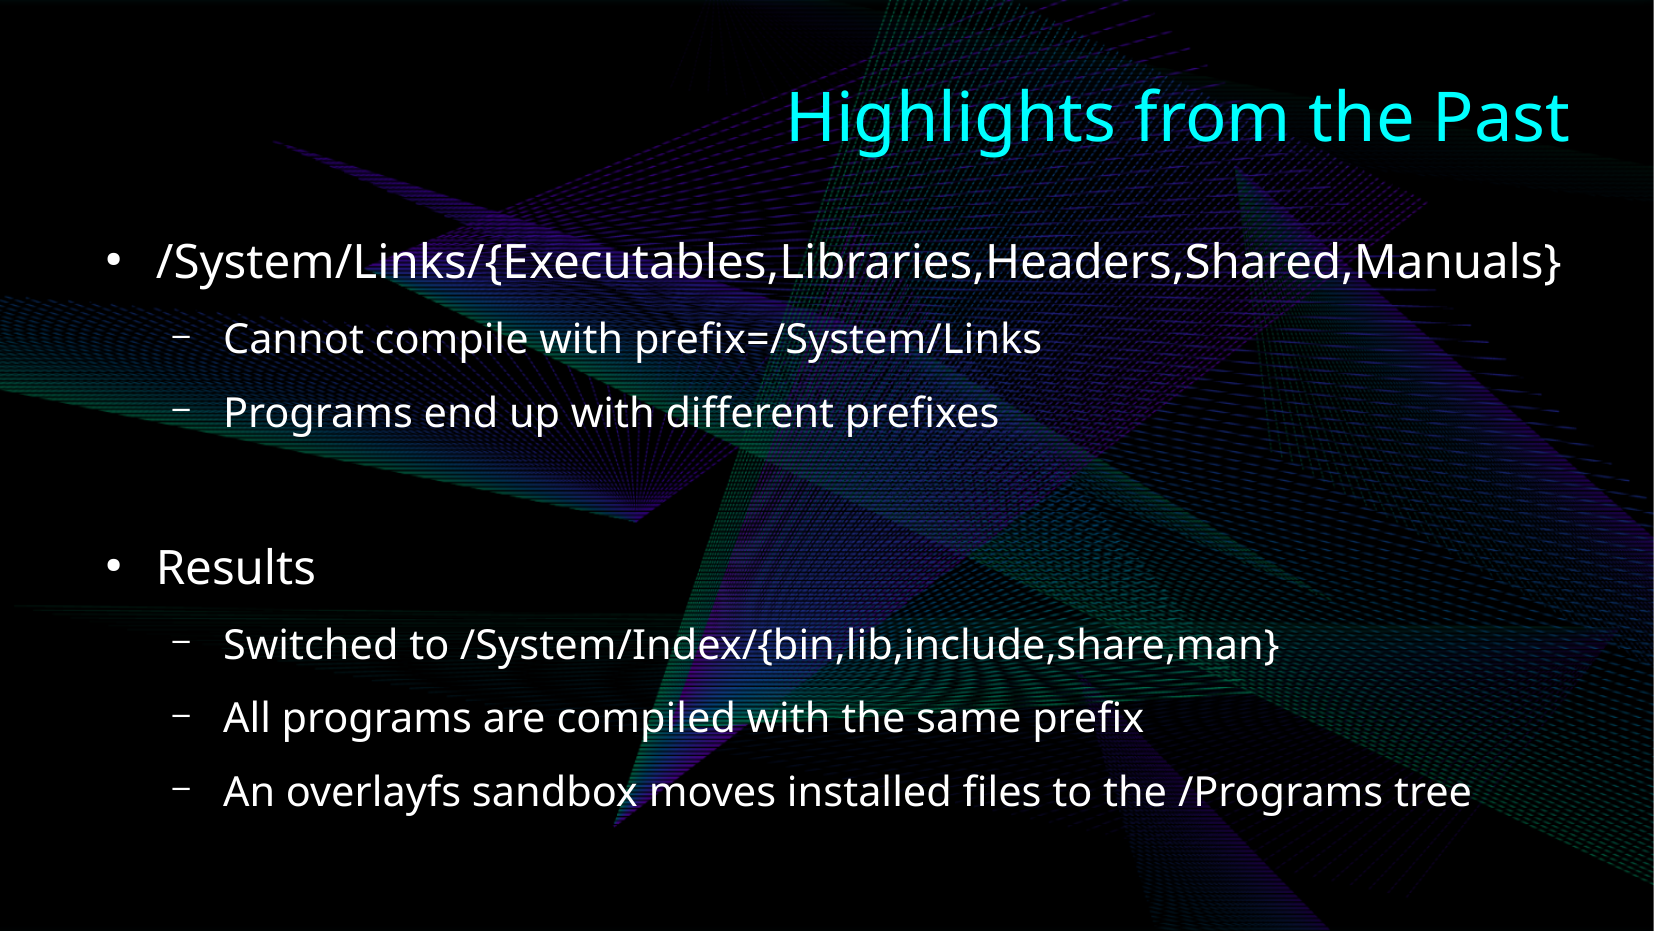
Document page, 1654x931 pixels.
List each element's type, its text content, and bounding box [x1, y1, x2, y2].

list /System/Links/{Executables,Libraries,Headers,Shared,Manuals} Cannot compile with prefix=/System/Links Programs end up with different prefixes Results Switched to /System/Index/{bin,lib,include,share,man} All programs are compiled with the same prefix An overlayfs sandbox moves installed files to the /Programs tree [88, 228, 1566, 852]
title Highlights from the Past [82, 37, 1571, 193]
picture [0, 0, 1654, 931]
